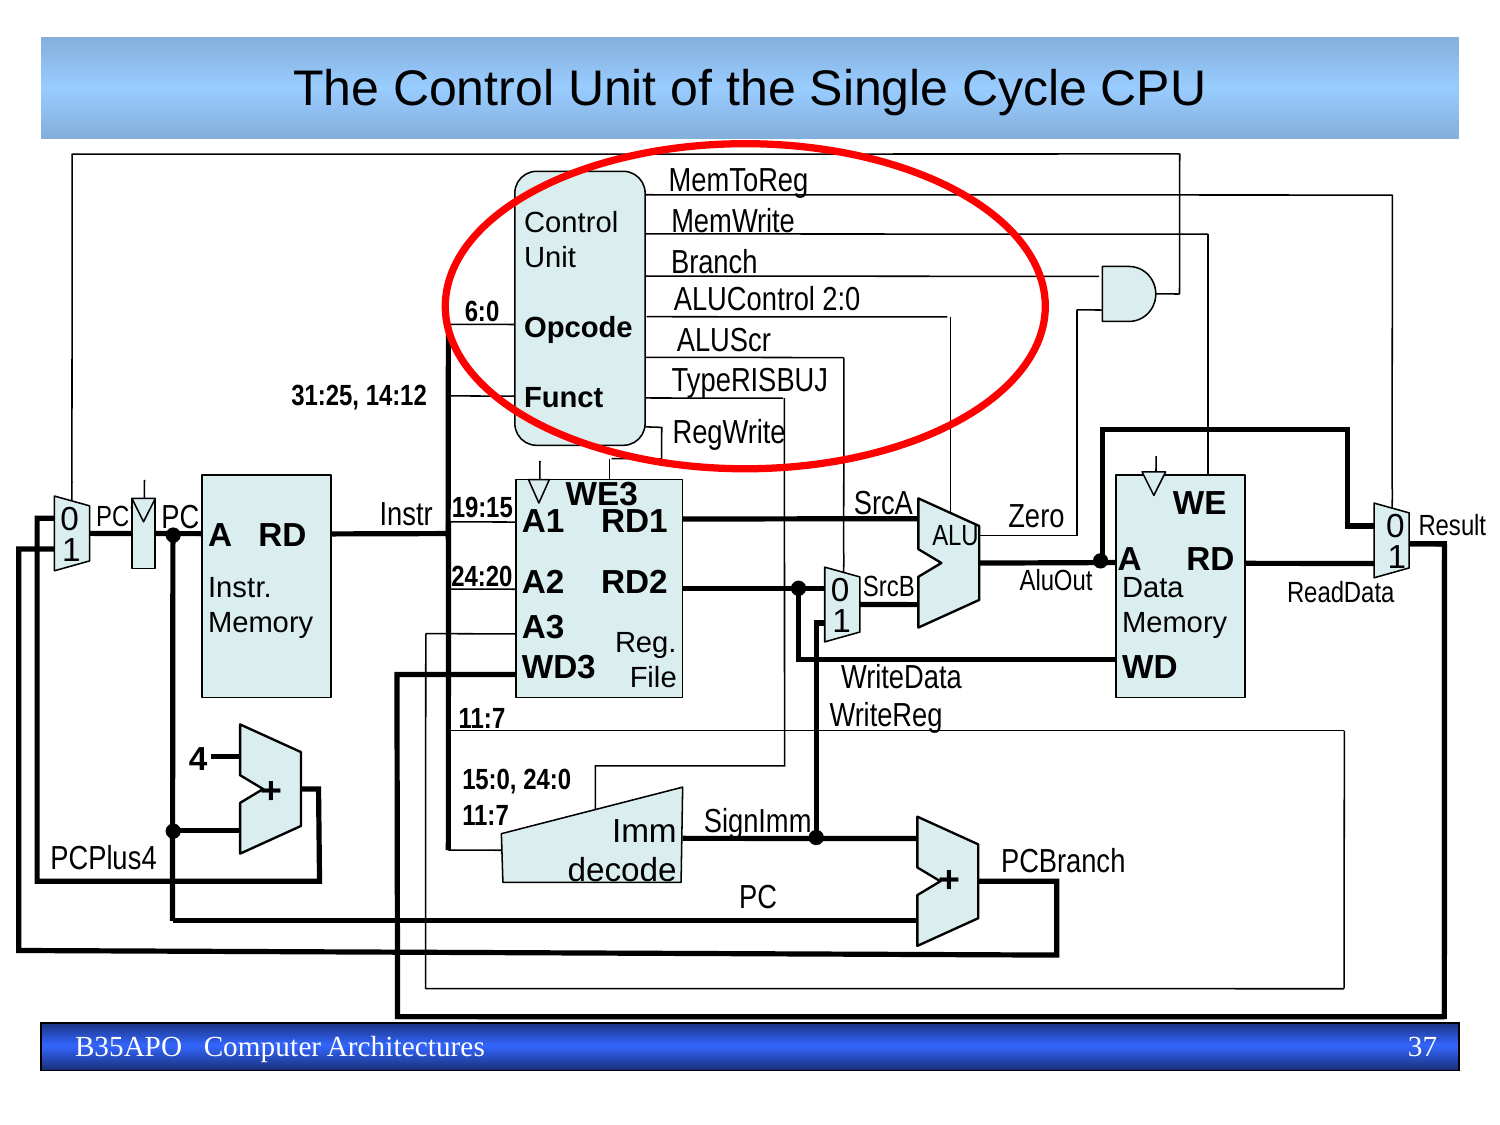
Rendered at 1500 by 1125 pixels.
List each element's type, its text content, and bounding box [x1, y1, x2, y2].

text_box 1 [56, 522, 87, 575]
text_box PC [721, 868, 784, 921]
text_box Data Memory [1116, 584, 1246, 698]
text_box Zero [1002, 488, 1071, 541]
text_box [240, 795, 302, 854]
text_box [791, 581, 806, 596]
text_box Instr. Memory [202, 474, 332, 507]
text_box WriteReg [823, 687, 950, 740]
text_box Reg. File [654, 479, 683, 492]
text_box [809, 830, 824, 845]
text_box PCBranch [995, 833, 1132, 886]
text_box [1142, 471, 1166, 496]
text_box Instr [361, 486, 439, 539]
text_box AluOut [1013, 555, 1099, 602]
text_box PC’ [86, 491, 141, 539]
text_box [1102, 266, 1156, 322]
text_box 24:20 [445, 551, 516, 599]
text_box [240, 724, 302, 783]
text_box WE [1167, 474, 1250, 527]
text_box 0 [54, 491, 86, 544]
text_box ReadData [1281, 567, 1401, 615]
text_box Reg. File [516, 606, 683, 698]
text_box 11:7 [452, 693, 512, 741]
text_box A3 WD3 [515, 599, 610, 691]
text_box 0 [64, 509, 74, 522]
text_box A1 RD1 [516, 492, 683, 545]
text_box MemWrite [653, 205, 802, 246]
text_box [166, 824, 181, 839]
text_box 19:15 [451, 482, 516, 530]
text_box PC [155, 489, 202, 541]
text_box Instr. Memory [202, 560, 332, 698]
title The Control Unit of the Single Cycle CPU [41, 37, 1459, 139]
text_box Branch [653, 234, 764, 286]
text_box WriteData [835, 648, 969, 701]
text_box + [932, 849, 991, 906]
text_box 1 [826, 593, 857, 646]
text_box TypeRISBUJ [653, 352, 835, 404]
text_box [166, 528, 181, 543]
text_box [528, 479, 550, 504]
text_box SrcB [857, 561, 922, 609]
text_box 0 [1368, 498, 1411, 551]
text_box ALU [916, 510, 985, 557]
text_box [86, 504, 90, 562]
text_box Control Unit Opcode Funct [514, 415, 577, 446]
text_box WD [1116, 639, 1199, 691]
text_box PCPlus4 [32, 830, 164, 883]
text_box 4 [174, 728, 223, 785]
text_box RegWrite [654, 403, 792, 456]
text_box [856, 575, 860, 633]
text_box [1093, 553, 1108, 568]
text_box Reg. File [545, 479, 559, 492]
text_box Control Unit Opcode Funct [514, 171, 565, 197]
text_box 0 [1390, 516, 1400, 529]
text_box Data Memory [1116, 474, 1246, 531]
text_box 0 [824, 562, 856, 615]
text_box Result [1412, 500, 1493, 548]
text_box 1 [1369, 529, 1413, 582]
text_box A RD [1111, 531, 1256, 584]
text_box MemToReg [650, 152, 815, 205]
text_box ALUScr [659, 312, 797, 352]
text_box 6:0 [449, 286, 506, 334]
text_box A RD [202, 507, 332, 560]
text_box [918, 498, 944, 510]
text_box + [253, 759, 313, 817]
text_box 0 [834, 580, 844, 593]
text_box SrcA [848, 474, 920, 527]
text_box [917, 886, 979, 946]
text_box SignImm [686, 793, 818, 846]
text_box Reg. File [516, 479, 533, 492]
text_box Imm decode [501, 787, 683, 883]
text_box [917, 816, 979, 877]
text_box [918, 557, 980, 628]
text_box WriteData [909, 668, 920, 686]
text_box 31:25, 14:12 [275, 370, 434, 418]
text_box Reg. File [516, 545, 683, 553]
text_box A2 RD2 [516, 553, 683, 606]
text_box ALUControl 2:0 [656, 271, 867, 324]
text_box 15:0, 24:0 11:7 [456, 754, 578, 837]
text_box WE3 [559, 466, 654, 519]
text_box [131, 498, 156, 569]
text_box Control Unit Opcode Funct [514, 171, 646, 446]
